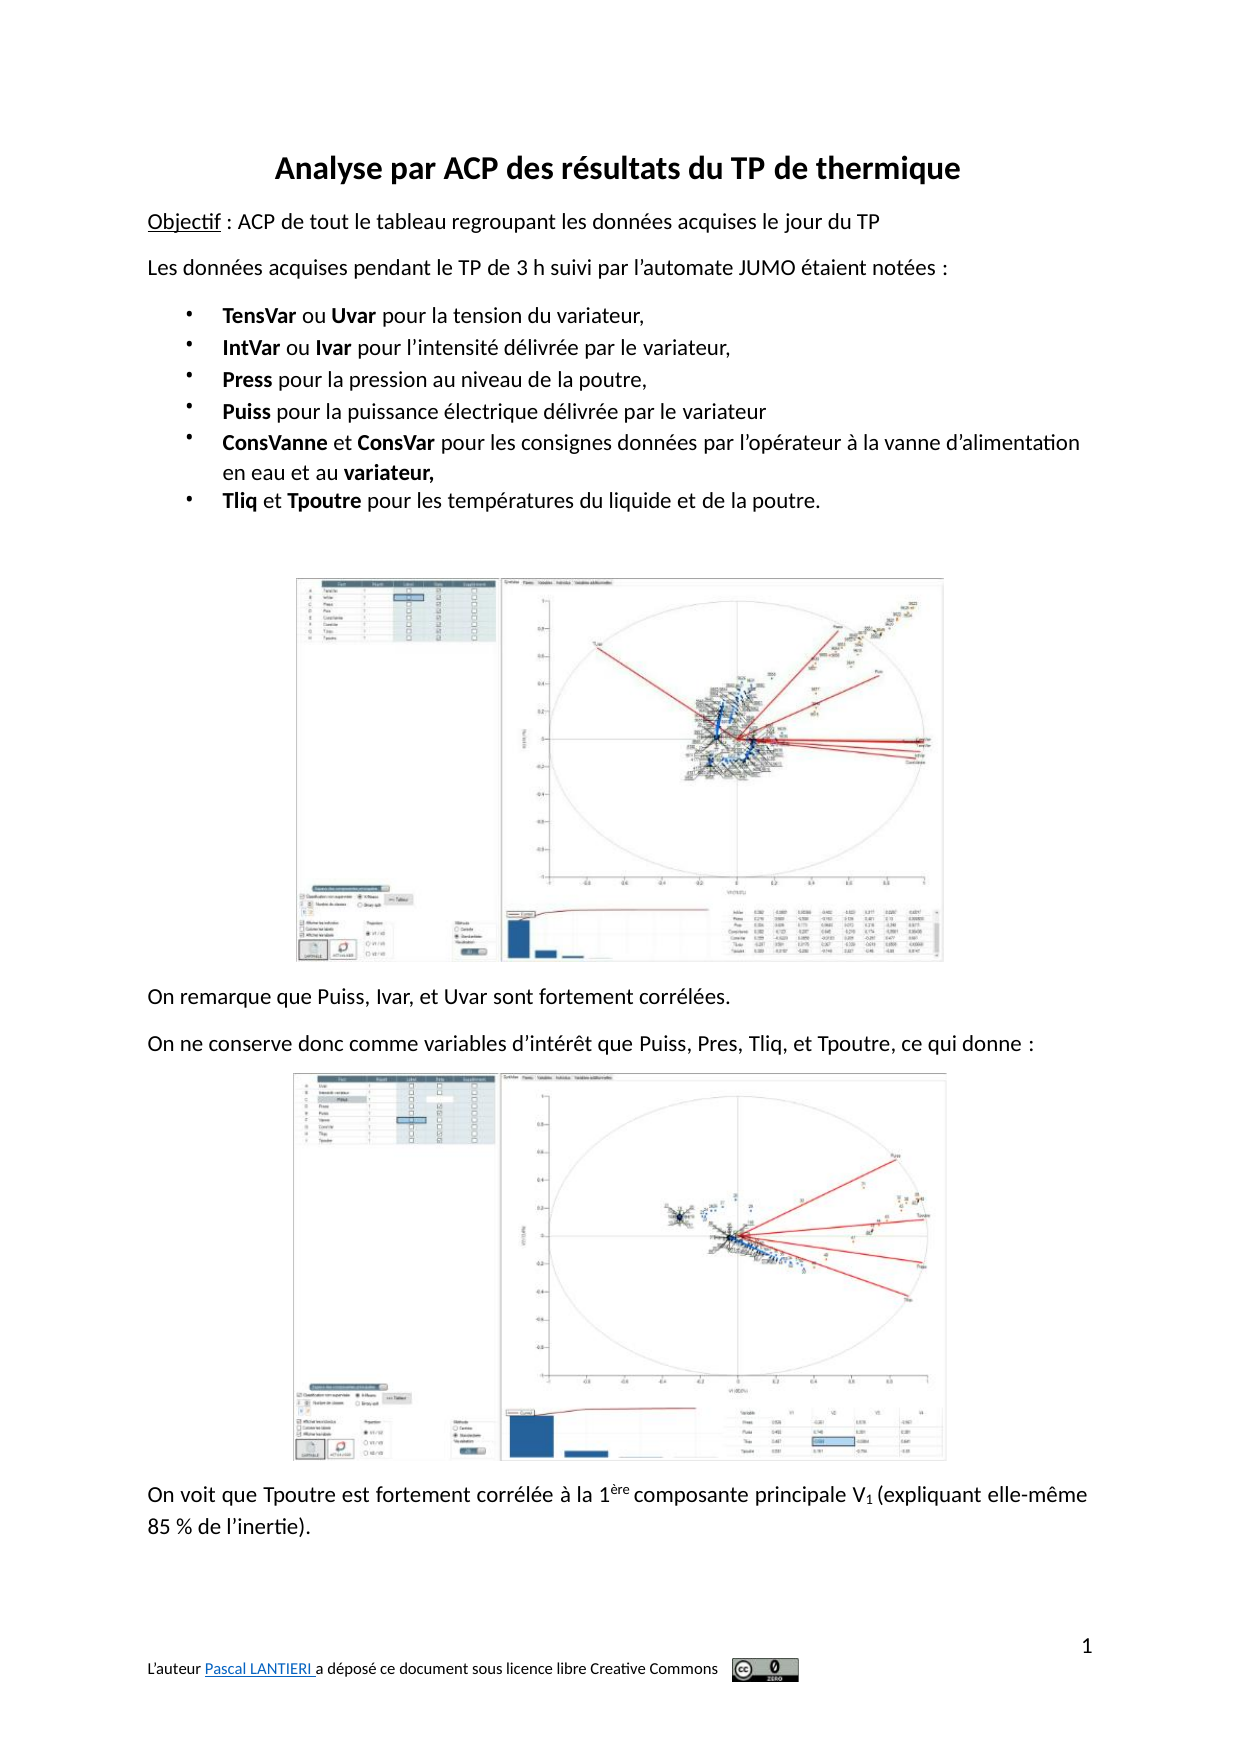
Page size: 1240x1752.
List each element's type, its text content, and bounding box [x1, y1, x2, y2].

text_box Objectif : ACP de tout le tableau regroupant les données acquises le jour du TP [147, 205, 904, 241]
text_box [293, 1073, 947, 1461]
text_box Les données acquises pendant le TP de 3 h suivi par l’automate JUMO étaient notées : [147, 252, 973, 287]
text_box Tliq et Tpoutre pour les températures du liquide et de la poutre. [222, 484, 848, 520]
text_box On remarque que Puiss, Ivar, et Uvar sont fortement corrélées. [147, 981, 759, 1016]
text_box On voit que Tpoutre est fortement corrélée à la 1ère composante principale V1 (expliquant elle-même 85 % de l’inertie). [147, 1479, 1118, 1545]
text_box • • • • • [185, 298, 221, 458]
text_box • [185, 483, 221, 519]
text_box 1 [1081, 1629, 1118, 1665]
text_box [296, 578, 944, 962]
text_box Analyse par ACP des résultats du TP de thermique [274, 145, 990, 193]
text_box L’auteur Pascal LANTIERI a déposé ce document sous licence libre Creative Commons [147, 1657, 749, 1685]
text_box [749, 1658, 799, 1682]
text_box On ne conserve donc comme variables d’intérêt que Puiss, Pres, Tliq, et Tpoutre, ce qui donne : [147, 1027, 1060, 1062]
text_box TensVar ou Uvar pour la tension du variateur, IntVar ou Ivar pour l’intensité délivrée par le variateur, Press pour la pression au niveau de la poutre, Puiss pour la puissance électrique délivrée par le variateur ConsVanne et ConsVar pour les consignes données par l’opérateur à la vanne d’alimentation en eau et au variateur, [222, 299, 1113, 489]
